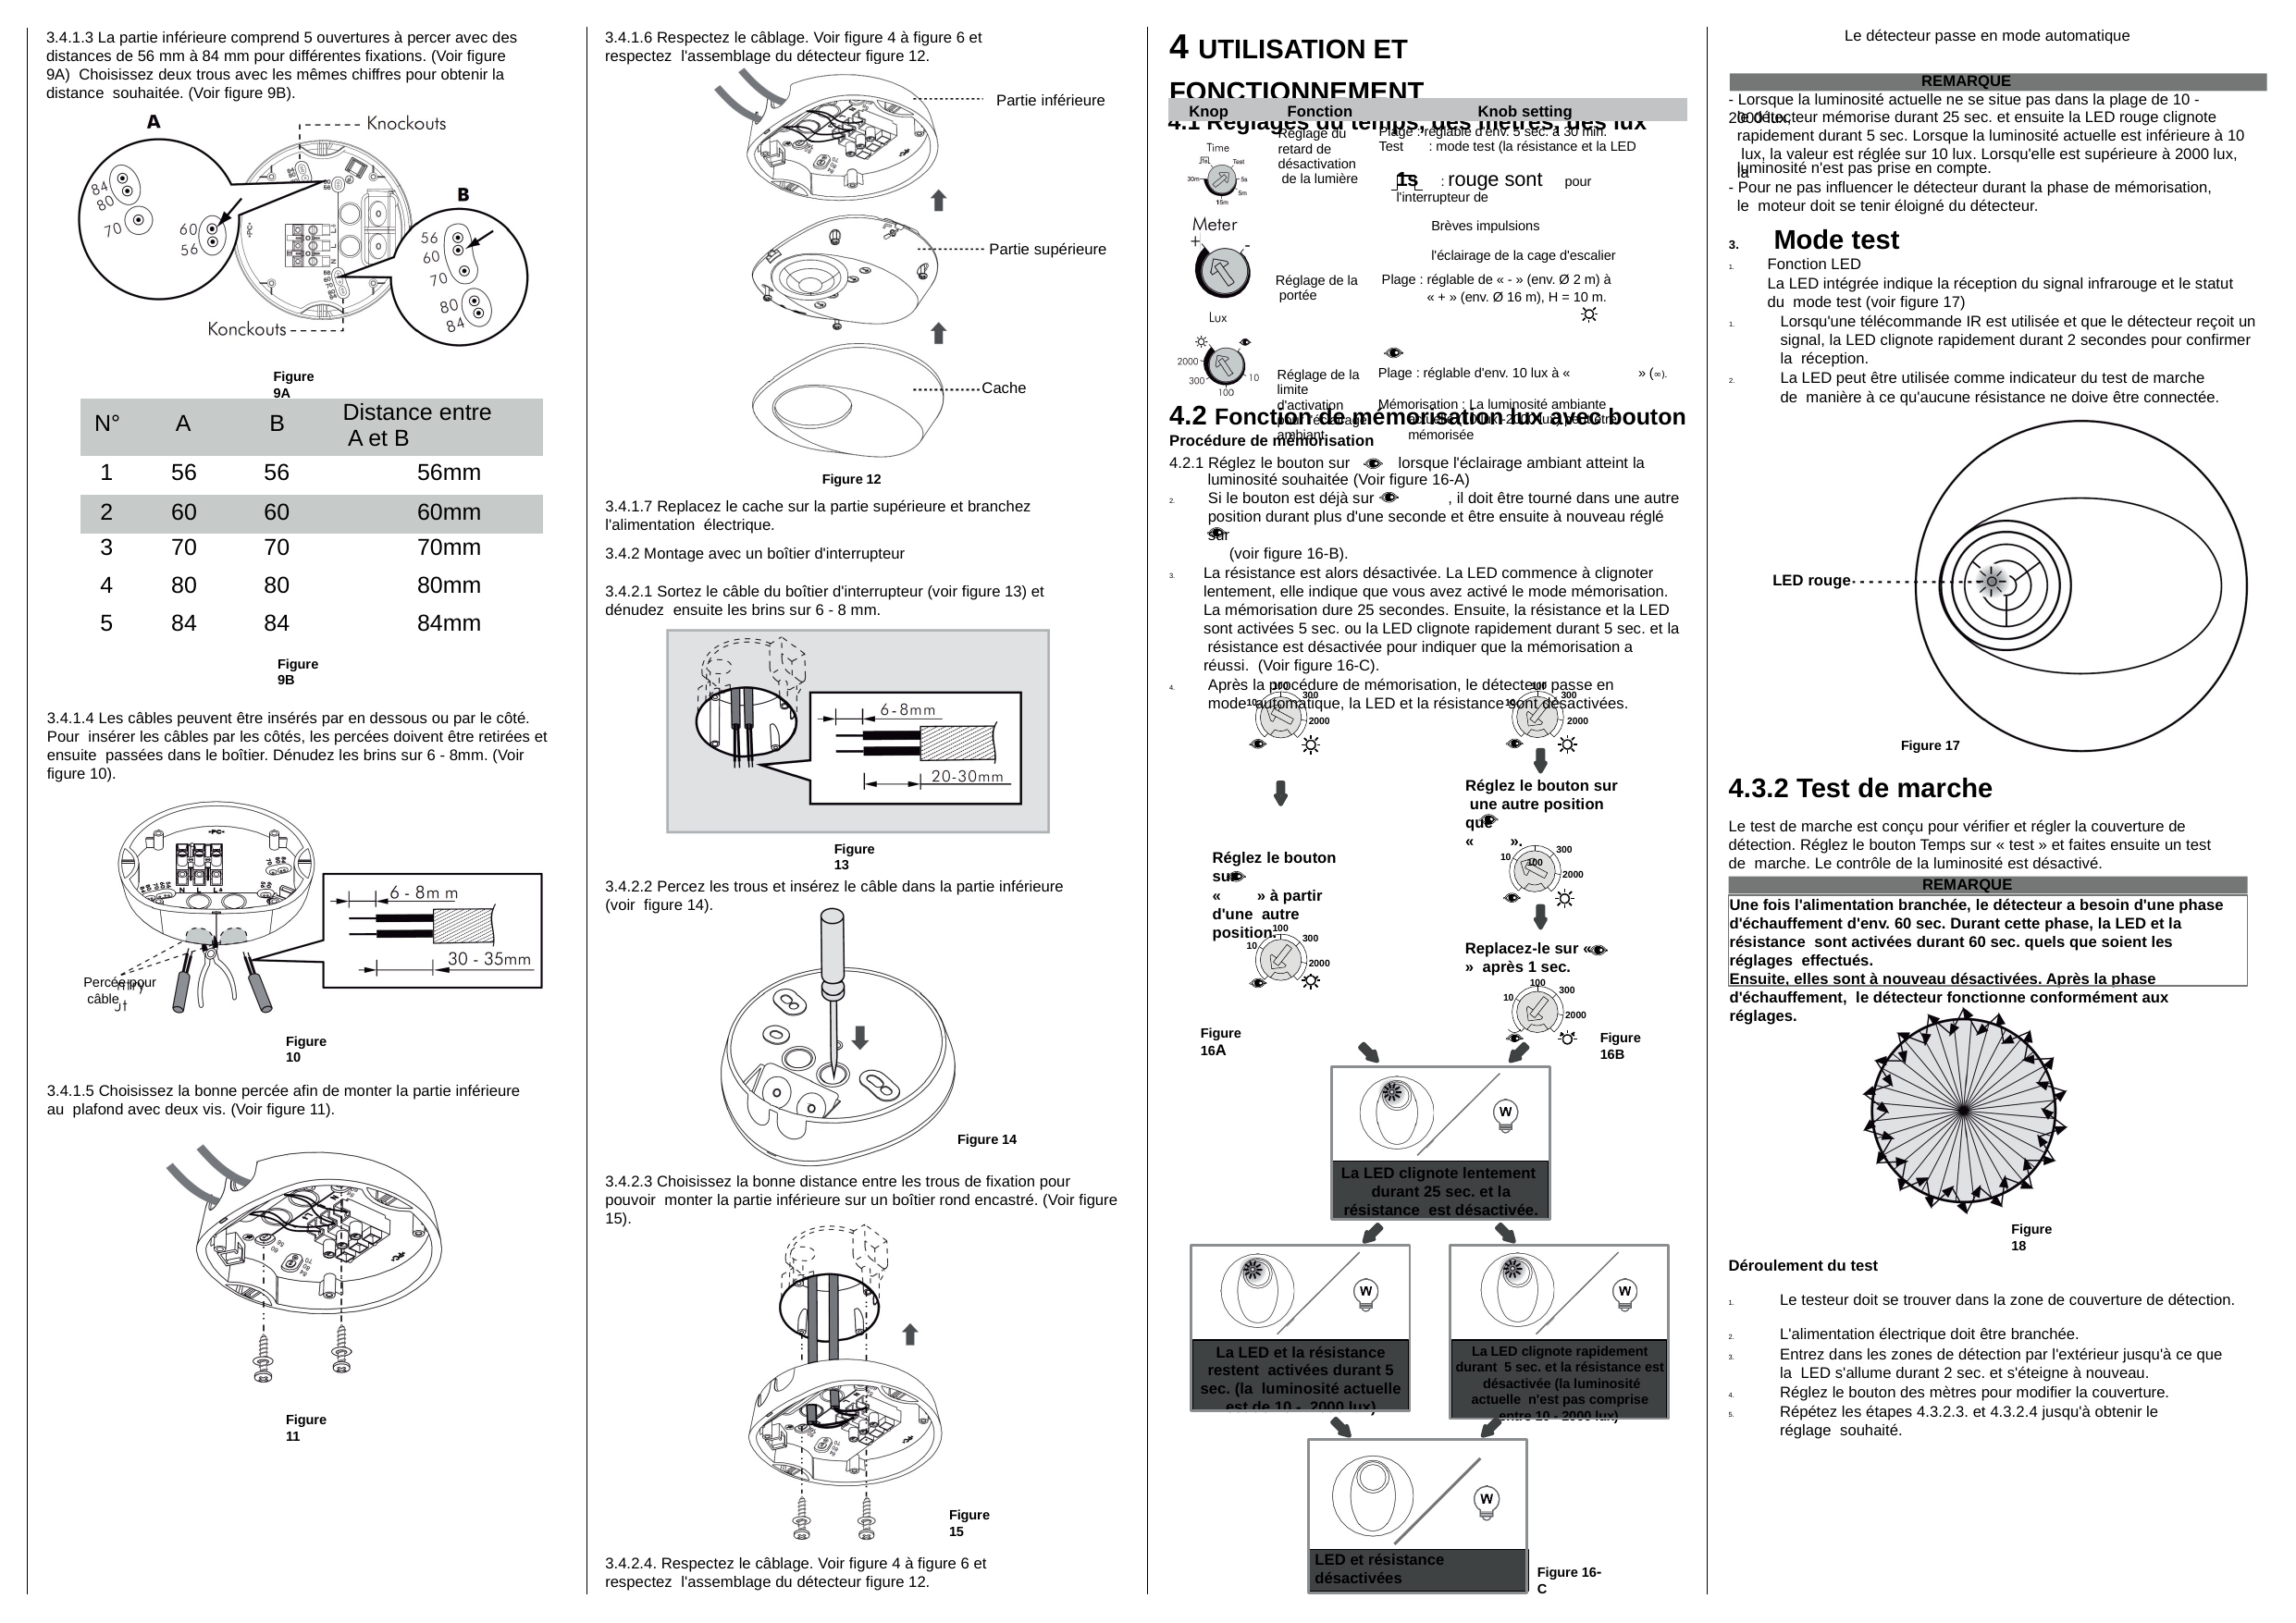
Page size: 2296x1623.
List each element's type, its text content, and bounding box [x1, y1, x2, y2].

text_box [1269, 712, 1275, 720]
text_box Replacez-le sur « » après 1 sec. 100 [1463, 939, 1631, 989]
text_box [1333, 1162, 1548, 1218]
text_box [1518, 992, 1557, 1028]
table_cell 3 [80, 534, 141, 570]
text_box REMARQUE [1920, 874, 2015, 893]
text_box [1473, 1485, 1500, 1521]
text_box [1529, 730, 1547, 737]
text_box Une fois l'alimentation branchée, le détecteur a besoin d'une phase d'échauffement d'env. 60 sec. Durant cette phase, la LED et la résistance sont activées durant 60 sec. quels que soient les réglages effectués. Ensuite, elles sont à nouveau désactivées. Après la phase d'échauffement, le détecteur fonctionne conformément aux réglages. [1727, 895, 2242, 1026]
text_box [76, 111, 530, 348]
text_box 3.4.1.4 Les câbles peuvent être insérés par en dessous ou par le côté. Pour insérer les câbles par les côtés, les percées doivent être retirées et ensuite passées dans le boîtier. Dénudez les brins sur 6 - 8mm. (Voir figure 10). [44, 708, 567, 783]
text_box Cache [980, 377, 1029, 397]
table_cell 84mm [329, 609, 543, 646]
text_box [1611, 1278, 1638, 1312]
text_box luminosité n'est pas prise en compte. - Pour ne pas influencer le détecteur durant la phase de mémorisation, le moteur doit se tenir éloigné du détecteur. [1726, 157, 2229, 215]
table_cell 56 [235, 456, 329, 495]
table_cell 5 [80, 609, 141, 646]
text_box 2000 [1562, 1009, 1589, 1021]
text_box luminosité souhaitée (Voir figure 16-A) [1205, 469, 1472, 488]
text_box [1261, 941, 1301, 976]
text_box 300 [1554, 842, 1574, 855]
text_box Partie supérieure [987, 239, 1109, 258]
text_box [1352, 1278, 1379, 1312]
table_cell [1168, 270, 1272, 365]
text_box Figure 16B [1598, 1029, 1669, 1063]
table_cell 56 [141, 456, 235, 495]
text_box [1190, 215, 1252, 299]
text_box 4.2 Fonction de mémorisation lux avec bouton Procédure de mémorisation 4.2.1 Réglez le bouton sur lorsque l'éclairage ambiant atteint la [1167, 398, 1688, 473]
text_box Figure 10 [284, 1032, 345, 1065]
text_box Le détecteur passe en mode automatique [1843, 25, 2131, 44]
table_cell 60 [235, 495, 329, 534]
table_cell 70 [141, 534, 235, 570]
text_box [1307, 742, 1315, 748]
text_box [1586, 311, 1592, 317]
text_box LED et résistance désactivées [1313, 1549, 1524, 1587]
text_box [1177, 311, 1260, 398]
text_box Figure 18 [2009, 1221, 2071, 1254]
text_box [1529, 1025, 1547, 1032]
text_box Une fois l'alimentation branchée, le détecteur a besoin d'une phase d'échauffement d'env. 60 sec. Durant cette phase, la LED et la résistance sont activées durant 60 sec. quels que soient les réglages effectués. Ensuite, elles sont à nouveau désactivées. Après la phase d'échauffement, le détecteur fonctionne conformément aux réglages. [1729, 896, 2242, 985]
text_box Partie inférieure [994, 90, 1107, 109]
table_header Distance entre A et B [329, 399, 543, 456]
text_box 100 [1270, 922, 1291, 934]
text_box 3.4.1.5 Choisissez la bonne percée afin de monter la partie inférieure au plafond avec deux vis. (Voir figure 11). Figure 14 [44, 1080, 1018, 1148]
text_box 2000 [1561, 868, 1586, 880]
text_box Figure 17 4.3.2 Test de marche Le test de marche est conçu pour vérifier et régler la couverture de détection. Réglez le bouton Temps sur « test » et faites ensuite un test de marche. Le contrôle de la luminosité est désactivé. [1726, 737, 2232, 872]
text_box Figure 9B [276, 655, 339, 688]
text_box [1220, 1253, 1295, 1328]
text_box [747, 1223, 944, 1541]
text_box [1272, 973, 1290, 979]
table_cell 60 [141, 495, 235, 534]
text_box 3.4.2.4. Respectez le câblage. Voir figure 4 à figure 6 et respectez l'assemblage du détecteur figure 12. [603, 1553, 1058, 1591]
text_box [1521, 727, 1554, 733]
text_box Figure 9A [271, 368, 334, 399]
text_box [1526, 884, 1544, 891]
table_cell Plage : réglable d'env. 5 sec. à 30 min. Test : mode test (la résistance et la LED 1s : rouge sont pour l'interrupteur de Brèves impulsions l'éclairage de la cage d'escalier [1376, 121, 1687, 270]
text_box le détecteur mémorise durant 25 sec. et ensuite la LED rouge clignote rapidement durant 5 sec. Lorsque la luminosité actuelle est inférieure à 10 lux, la valeur est réglée sur 10 lux. Lorsqu'elle est supérieure à 2000 lux, la [1734, 128, 2250, 182]
table_cell [1168, 365, 1177, 398]
table_header A [141, 399, 235, 456]
text_box 3.4.2.2 Percez les trous et insérez le câble dans la partie inférieure (voir figure 14). [603, 876, 1098, 914]
text_box [1529, 868, 1546, 877]
table_cell Réglage de la limite d'activation pour l'éclairage ambiant [1272, 365, 1376, 398]
text_box [1480, 1252, 1555, 1327]
text_box La LED clignote rapidement durant 5 sec. et la résistance est désactivée (la luminosité actuelle n'est pas comprise entre 10 - 2000 lux) [1452, 1342, 1666, 1418]
text_box Si le bouton est déjà sur , il doit être tourné dans une autre position durant plus d'une seconde et être ensuite à nouveau réglé sur (voir figure 16-B). La résistance est alors désactivée. La LED commence à clignoter lentement, elle indique que vous avez activé le mode mémorisation. La mémorisation dure 25 secondes. Ensuite, la résistance et la LED sont activées 5 sec. ou la LED clignote rapidement durant 5 sec. et la résistance est désactivée pour indiquer que la mémorisation a réussi. (Voir figure 16-C). Après la procédure de mémorisation, le détecteur passe en mode automatique, la LED et la résistance sont désactivées. [1167, 488, 1691, 712]
text_box [1564, 1036, 1571, 1042]
text_box 2000 2000 [1306, 714, 1589, 727]
table_header B [235, 399, 329, 456]
text_box [115, 799, 549, 1015]
text_box 2000 [1306, 957, 1333, 969]
text_box [1492, 1099, 1519, 1134]
text_box Réglez le bouton sur une autre position que « ». 100 [1463, 776, 1621, 868]
text_box Réglez le bouton sur « » à partir d'une autre position. [1210, 848, 1360, 941]
text_box 3.4.2.3 Choisissez la bonne distance entre les trous de fixation pour pouvoir monter la partie inférieure sur un boîtier rond encastré. (Voir figure 15). [603, 1172, 1125, 1227]
text_box [165, 1148, 444, 1385]
text_box La LED et la résistance restent activées durant 5 sec. (la luminosité actuelle est de 10 - 2000 lux) [1192, 1342, 1408, 1409]
text_box [1286, 1319, 1295, 1328]
text_box Figure 16A [1198, 1024, 1270, 1060]
text_box [1564, 741, 1571, 748]
table_header Fonction [1272, 98, 1376, 121]
text_box [1308, 977, 1314, 983]
text_box [1425, 1140, 1435, 1150]
text_box 4 UTILISATION ET FONCTIONNEMENT 4.1 Réglages du temps, des mètres, des lux [1166, 23, 1668, 135]
table_cell 56mm [329, 456, 543, 495]
text_box REMARQUE - Lorsque la luminosité actuelle ne se situe pas dans la plage de 10 - 2000 lux, [1726, 71, 2266, 128]
table_cell 84 [235, 609, 329, 646]
table_cell 84 [141, 609, 235, 646]
text_box [1187, 142, 1248, 205]
text_box [1272, 712, 1292, 723]
table_cell 80mm [329, 570, 543, 609]
text_box [1272, 731, 1290, 737]
table_cell 70mm [329, 534, 543, 570]
table_cell 4 [80, 570, 141, 609]
table_header Knob setting [1376, 98, 1687, 121]
table_cell 80 [141, 570, 235, 609]
text_box [1860, 1004, 2071, 1216]
text_box 10 [1244, 939, 1260, 952]
text_box [1728, 876, 2248, 894]
text_box 10 [1500, 990, 1516, 1003]
text_box [1261, 712, 1301, 733]
table_cell Réglage du retard de désactivation de la lumière [1272, 121, 1376, 270]
text_box [1562, 895, 1568, 902]
text_box [719, 906, 957, 1080]
text_box Figure 11 [284, 1411, 344, 1445]
text_box 3.4.1.3 La partie inférieure comprend 5 ouvertures à percer avec des distances de 56 mm à 84 mm pour différentes fixations. (Voir figure 9A) Choisissez deux trous avec les mêmes chiffres pour obtenir la distance souhaitée. (Voir figure 9B). [43, 27, 535, 102]
table_cell [1168, 121, 1272, 270]
text_box [665, 629, 1051, 834]
text_box 300 [1301, 931, 1321, 944]
text_box [719, 1148, 957, 1169]
text_box 300 [1557, 983, 1577, 996]
table_cell Plage : réglable de « - » (env. Ø 2 m) à « + » (env. Ø 16 m), H = 10 m. [1376, 270, 1687, 365]
table_cell [1260, 365, 1272, 398]
text_box Déroulement du test Le testeur doit se trouver dans la zone de couverture de détection. L'alimentation électrique doit être branchée. Entrez dans les zones de détection par l'extérieur jusqu'à ce que la LED s'allume durant 2 sec. et s'éteigne à nouveau. Réglez le bouton des mètres pour modifier la couverture. Répétez les étapes 4.3.2.3. et 4.3.2.4 jusqu'à obtenir le réglage souhaité. [1726, 1256, 2240, 1439]
table_cell Réglage de la portée [1272, 270, 1376, 365]
table_cell 1 [80, 456, 141, 495]
text_box [1405, 1528, 1414, 1537]
table_cell 2 [80, 495, 141, 534]
table_header Knop [1168, 98, 1272, 121]
text_box La LED clignote lentement durant 25 sec. et la résistance est désactivée. [1335, 1162, 1546, 1218]
text_box [1851, 415, 2250, 755]
table_cell Plage : réglable d'env. 10 lux à « » (∞). Mémorisation : La luminosité ambiante actuelle (10 lux -2000 lux) peut être mémorisée [1376, 365, 1687, 398]
table_cell 80 [235, 570, 329, 609]
text_box Figure 15 [947, 1506, 1008, 1540]
text_box Percée pour câble [81, 974, 159, 1007]
text_box [1546, 1318, 1555, 1327]
table_cell 60mm [329, 495, 543, 534]
text_box Figure 16-C [1535, 1561, 1611, 1597]
text_box [1310, 1550, 1525, 1591]
text_box LED rouge [1771, 570, 1853, 589]
text_box Mode test Fonction LED La LED intégrée indique la réception du signal infrarouge et le statut du mode test (voir figure 17) Lorsqu'une télécommande IR est utilisée et que le détecteur reçoit un signal, la LED clignote rapidement durant 2 secondes pour confirmer la réception. La LED peut être utilisée comme indicateur du test de marche de manière à ce qu'aucune résistance ne doive être connectée. [1726, 222, 2268, 406]
text_box [1515, 868, 1554, 888]
text_box Figure 13 [832, 840, 894, 873]
text_box 3.4.1.6 Respectez le câblage. Voir figure 4 à figure 6 et respectez l'assemblage du détecteur figure 12. [603, 27, 1054, 65]
table_cell 70 [235, 534, 329, 570]
text_box [710, 64, 988, 464]
text_box [1331, 1455, 1414, 1537]
text_box Figure 12 3.4.1.7 Replacez le cache sur la partie supérieure et branchez l'alimentation électrique. 3.4.2 Montage avec un boîtier d'interrupteur 3.4.2.1 Sortez le câble du boîtier d'interrupteur (voir figure 13) et dénudez ensuite les brins sur 6 - 8 mm. [603, 470, 1126, 619]
table_header N° [80, 399, 141, 456]
text_box [1359, 1076, 1435, 1150]
